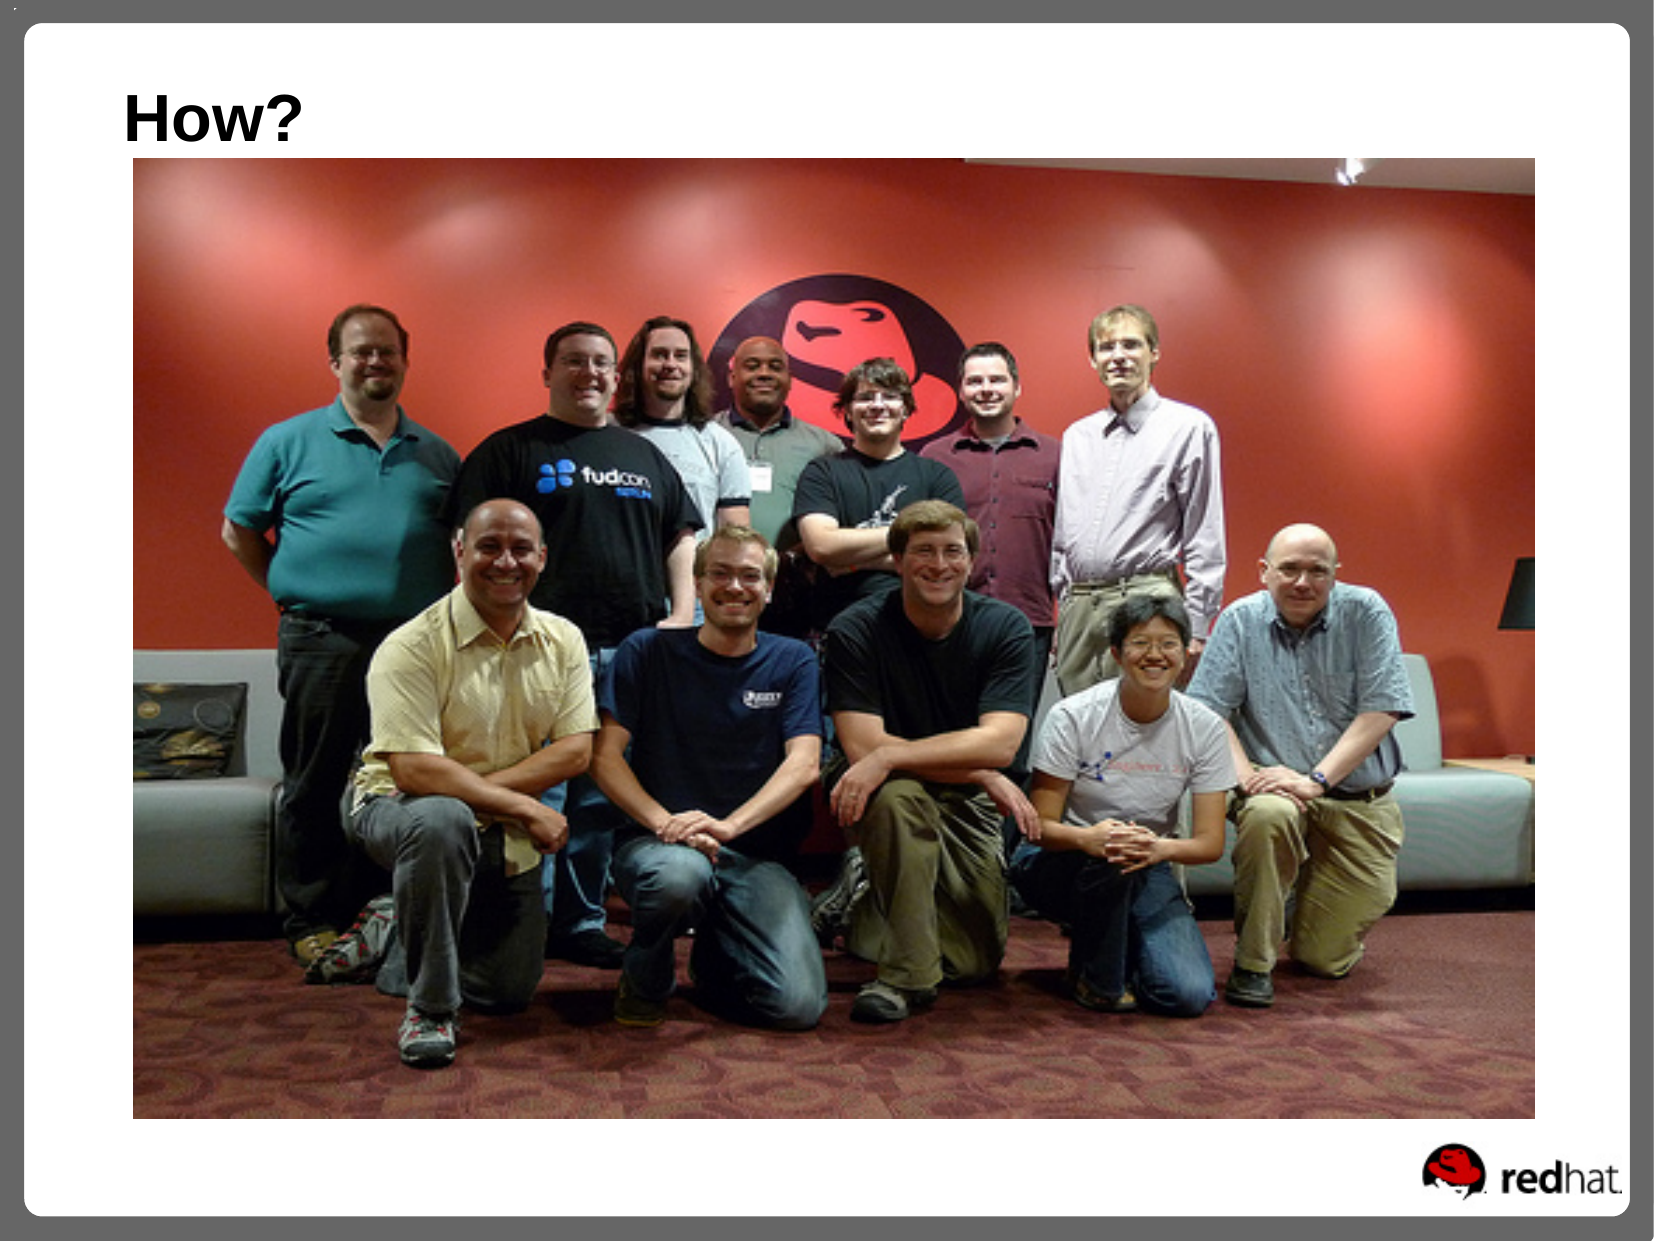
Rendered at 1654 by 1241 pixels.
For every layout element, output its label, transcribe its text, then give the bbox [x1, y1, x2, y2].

picture [133, 158, 1535, 1119]
picture [1421, 1141, 1622, 1209]
title How? [123, 63, 1530, 175]
